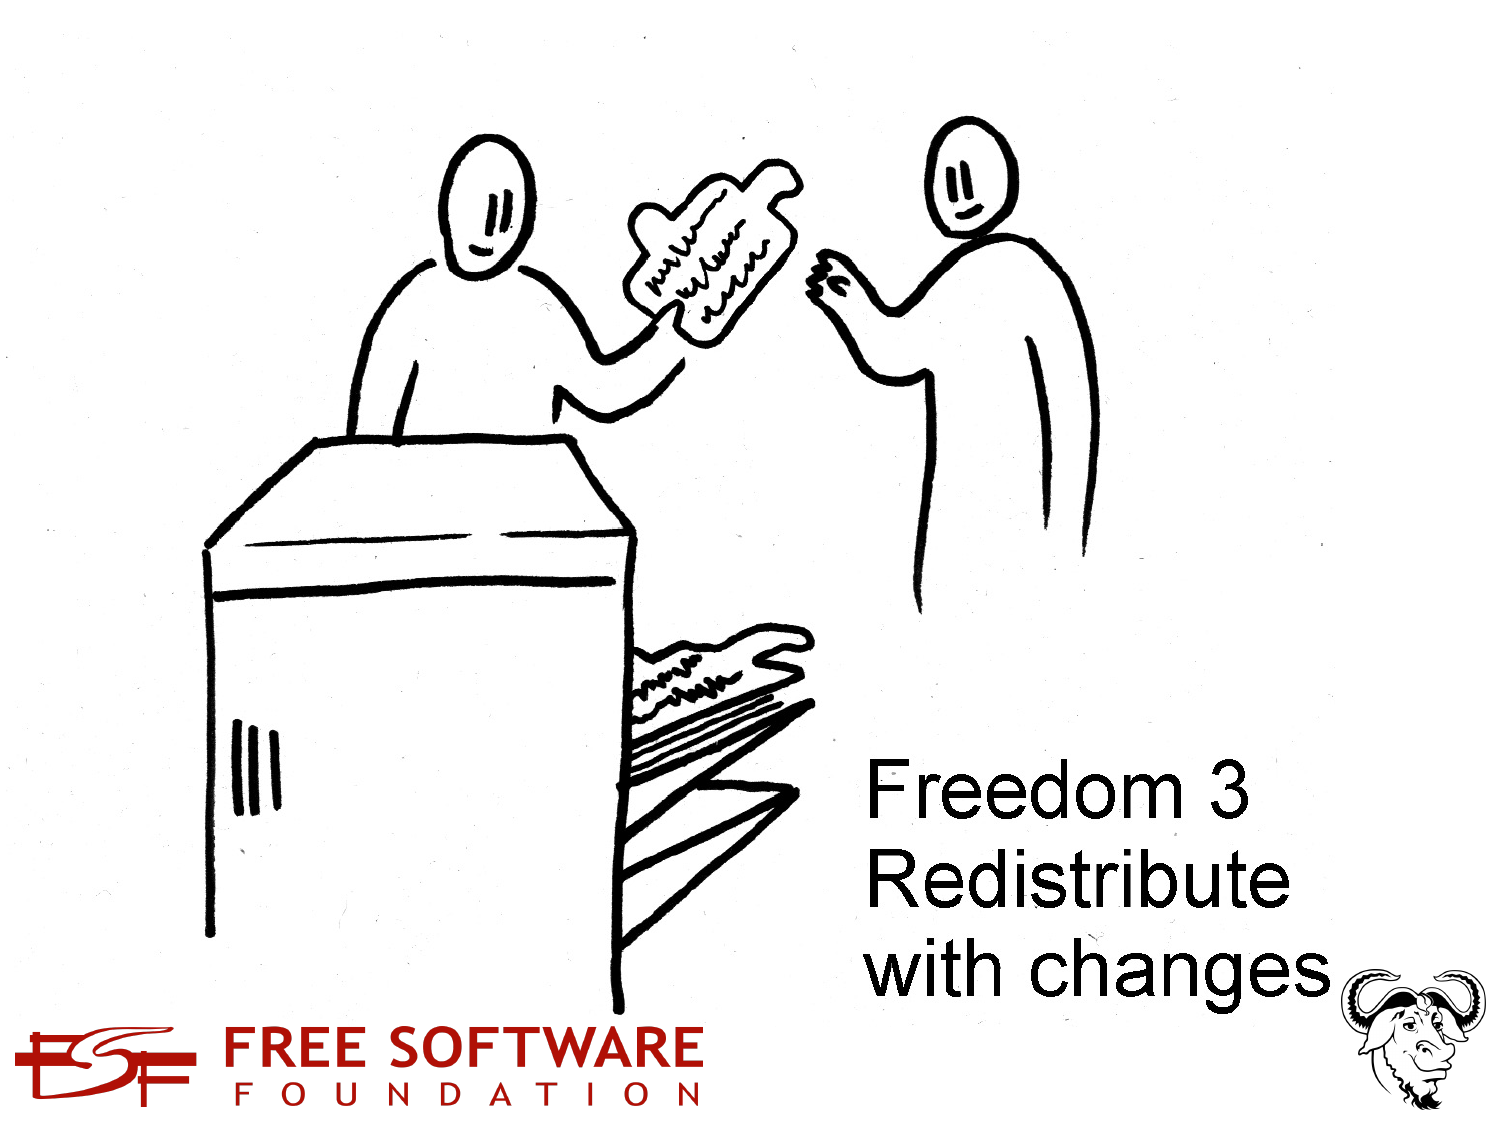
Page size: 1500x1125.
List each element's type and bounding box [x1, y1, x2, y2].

picture [6, 31, 1335, 1107]
picture [1341, 969, 1486, 1110]
